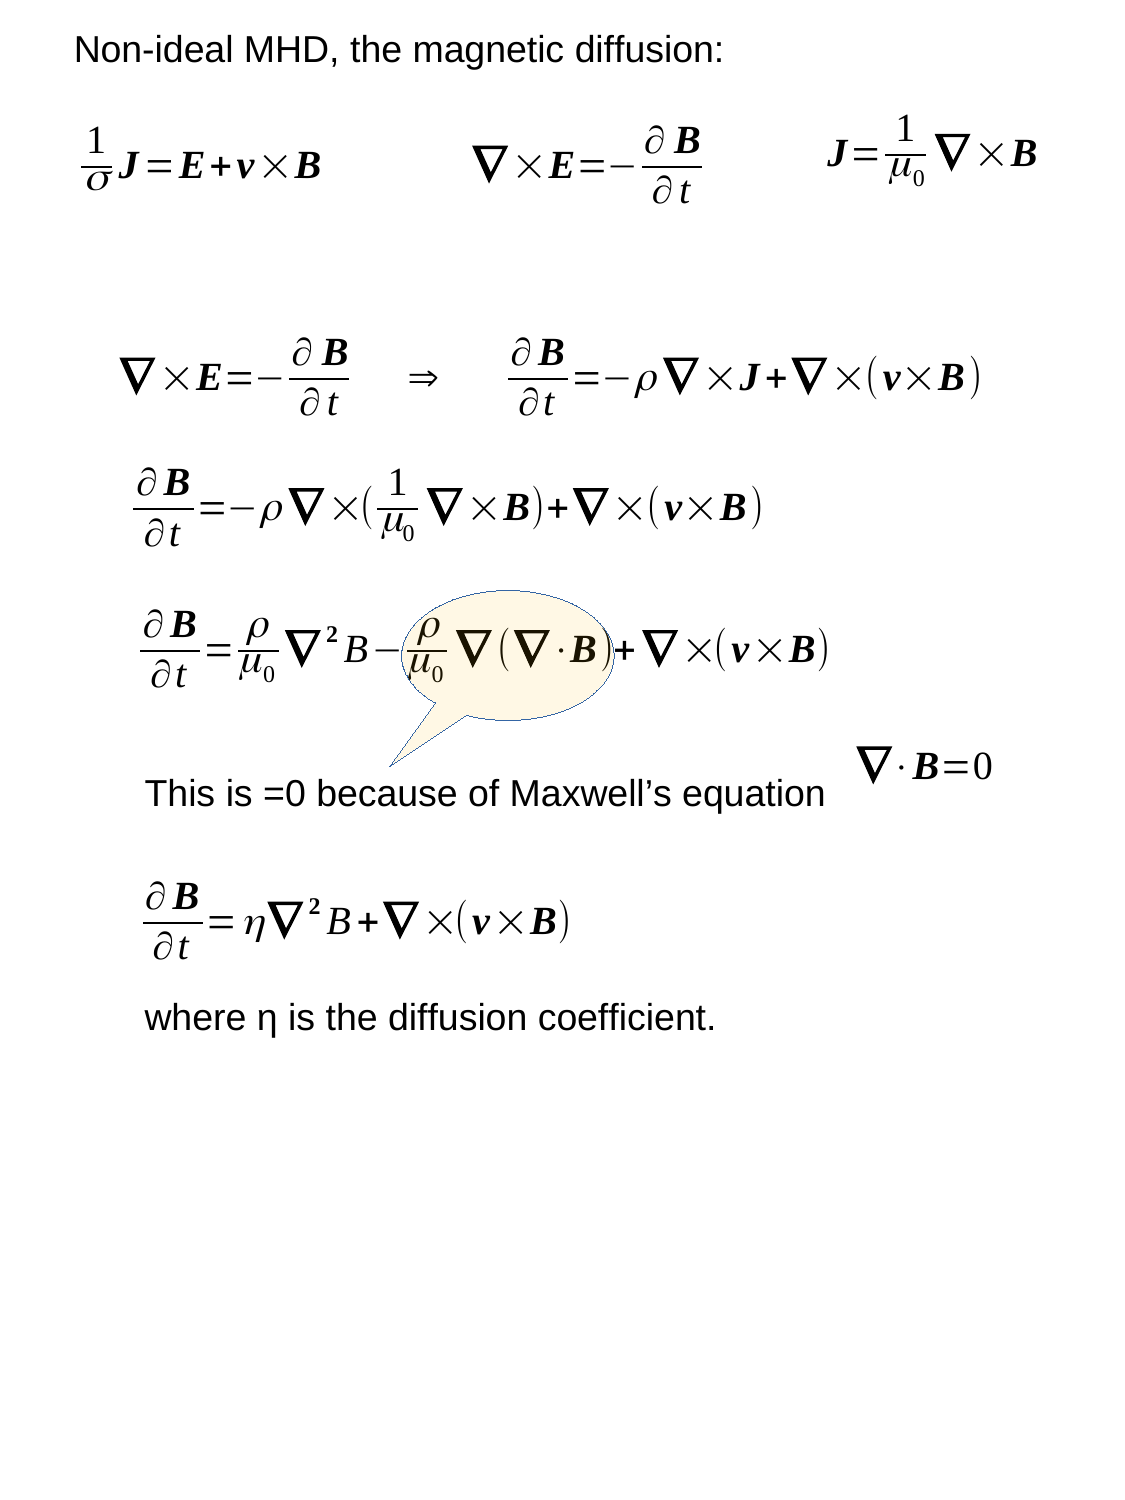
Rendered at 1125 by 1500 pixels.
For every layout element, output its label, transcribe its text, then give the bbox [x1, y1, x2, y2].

text_box This is =0 because of Maxwell’s equation [129, 767, 863, 822]
chart [814, 106, 1048, 192]
chart [127, 602, 445, 698]
text_box [389, 590, 615, 767]
chart [844, 744, 1005, 790]
chart [571, 602, 841, 698]
chart [107, 329, 992, 426]
text_box where η is the diffusion coefficient. [129, 992, 780, 1047]
text_box Non-ideal MHD, the magnetic diffusion: [59, 23, 1052, 78]
chart [129, 874, 582, 970]
chart [460, 118, 715, 214]
chart [120, 460, 774, 556]
chart [68, 118, 331, 193]
